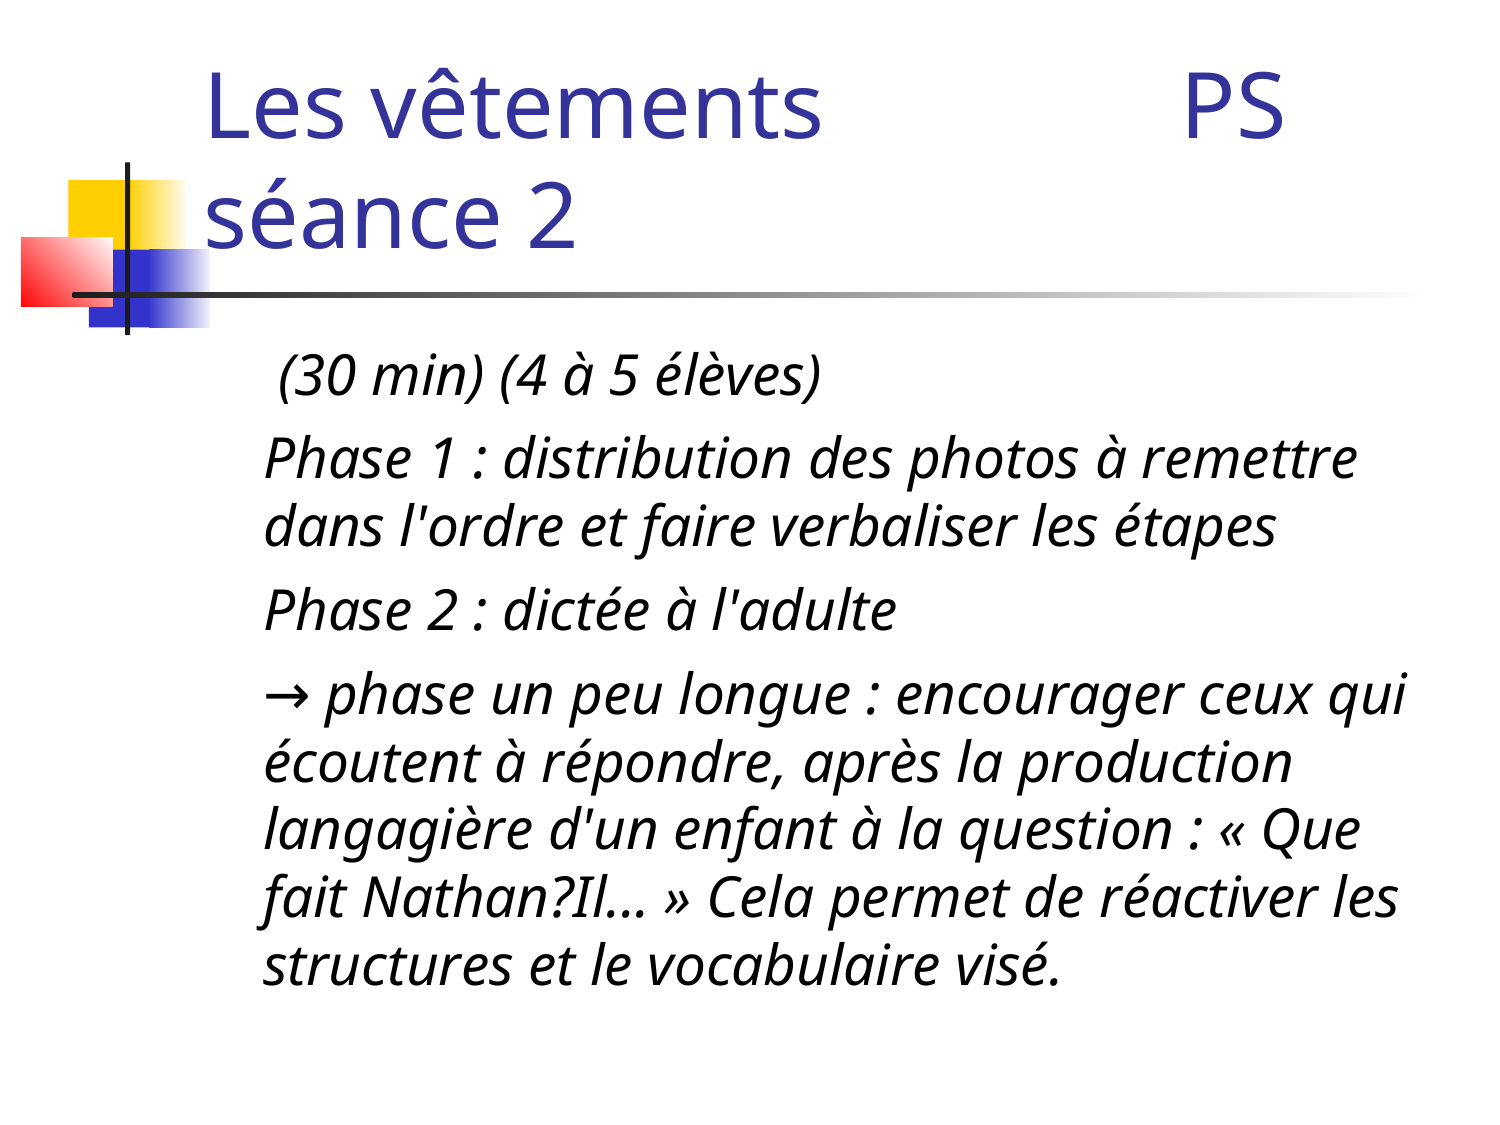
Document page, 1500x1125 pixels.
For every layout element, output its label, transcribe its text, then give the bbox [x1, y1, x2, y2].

title Les vêtements PS séance 2 [188, 35, 1467, 275]
list (30 min) (4 à 5 élèves) Phase 1 : distribution des photos à remettre dans l'ordre et faire verbaliser les étapes Phase 2 : dictée à l'adulte → phase un peu longue : encourager ceux qui écoutent à répondre, après la production langagière d'un enfant à la question : « Que fait Nathan?Il... » Cela permet de réactiver les structures et le vocabulaire visé. [193, 330, 1469, 1006]
